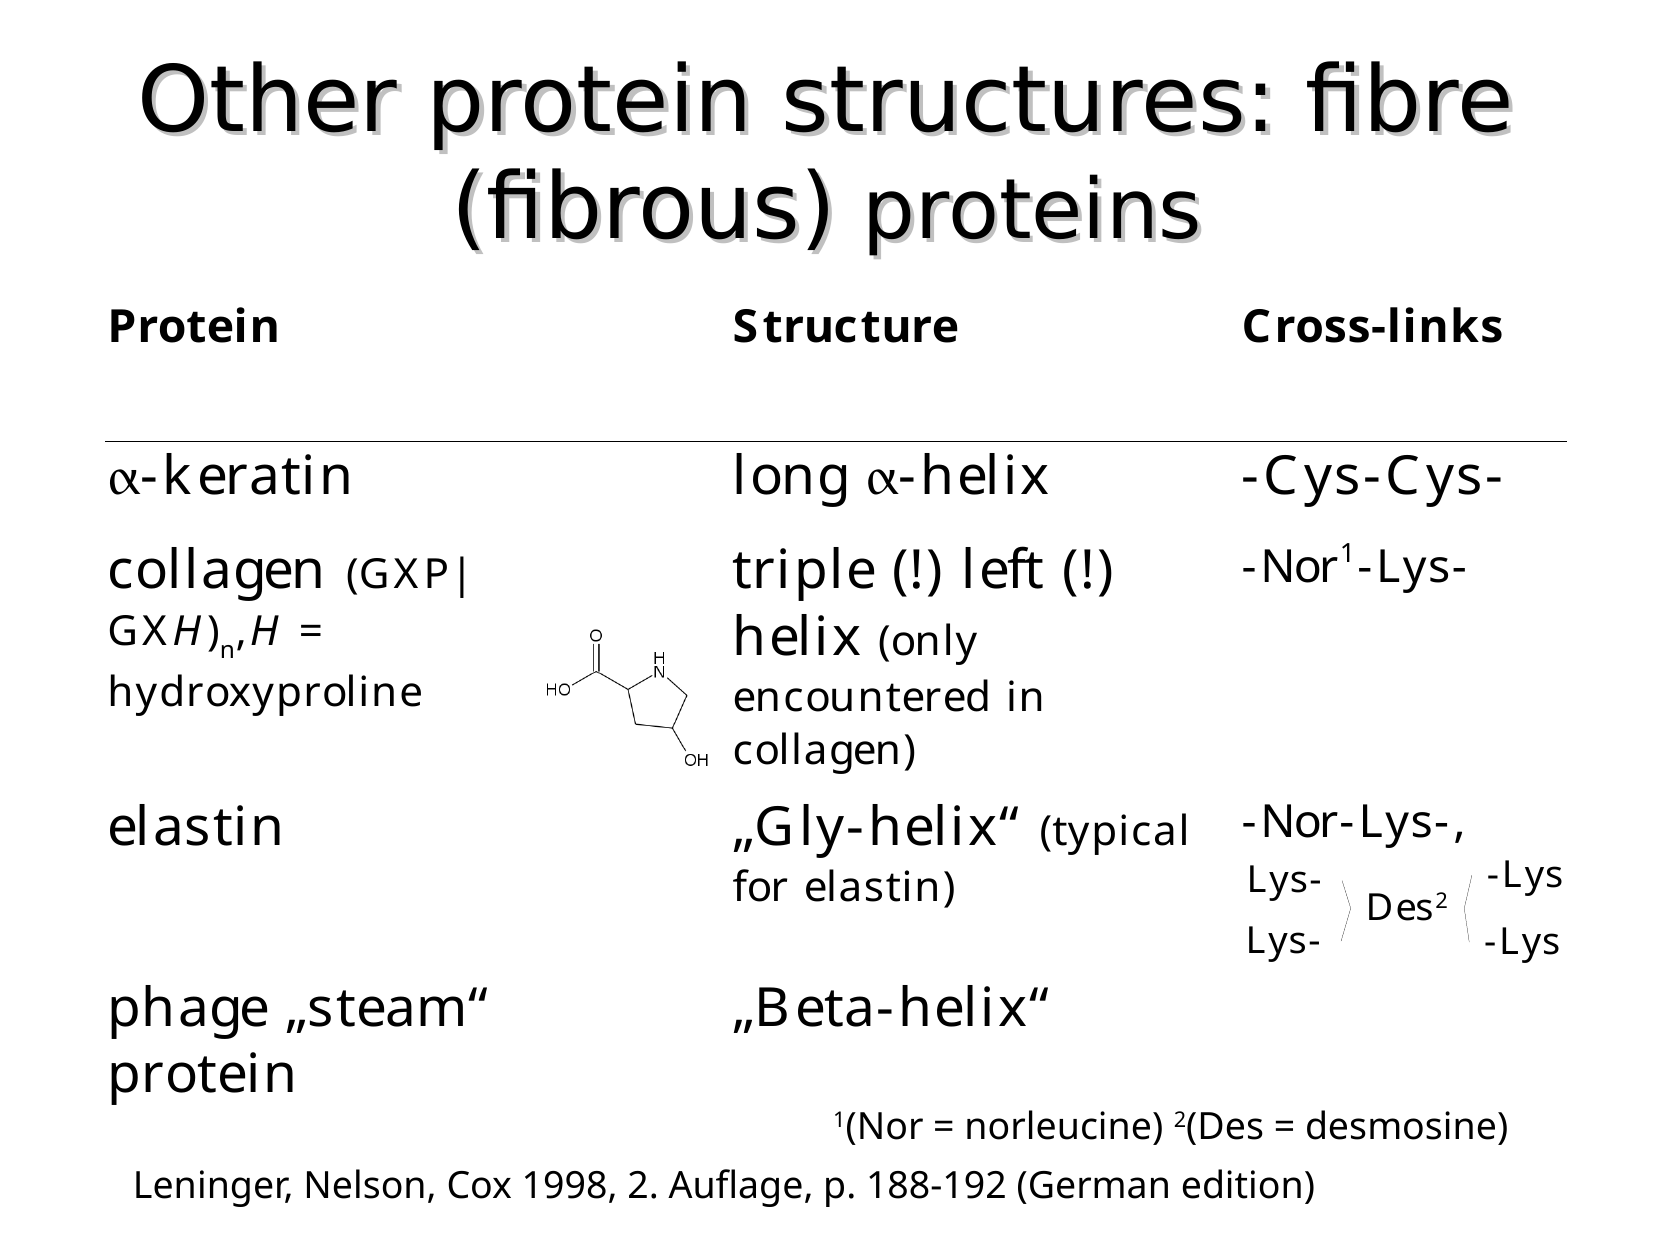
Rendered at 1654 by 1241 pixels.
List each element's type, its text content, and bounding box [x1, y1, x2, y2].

chart [105, 295, 1570, 1136]
title Other protein structures: fibre (fibrous) proteins [82, 45, 1571, 261]
text_box 1(Nor = norleucine) 2(Des = desmosine) [818, 1092, 1595, 1153]
text_box Leninger, Nelson, Cox 1998, 2. Auflage, p. 188-192 (German edition) [118, 1151, 1565, 1212]
